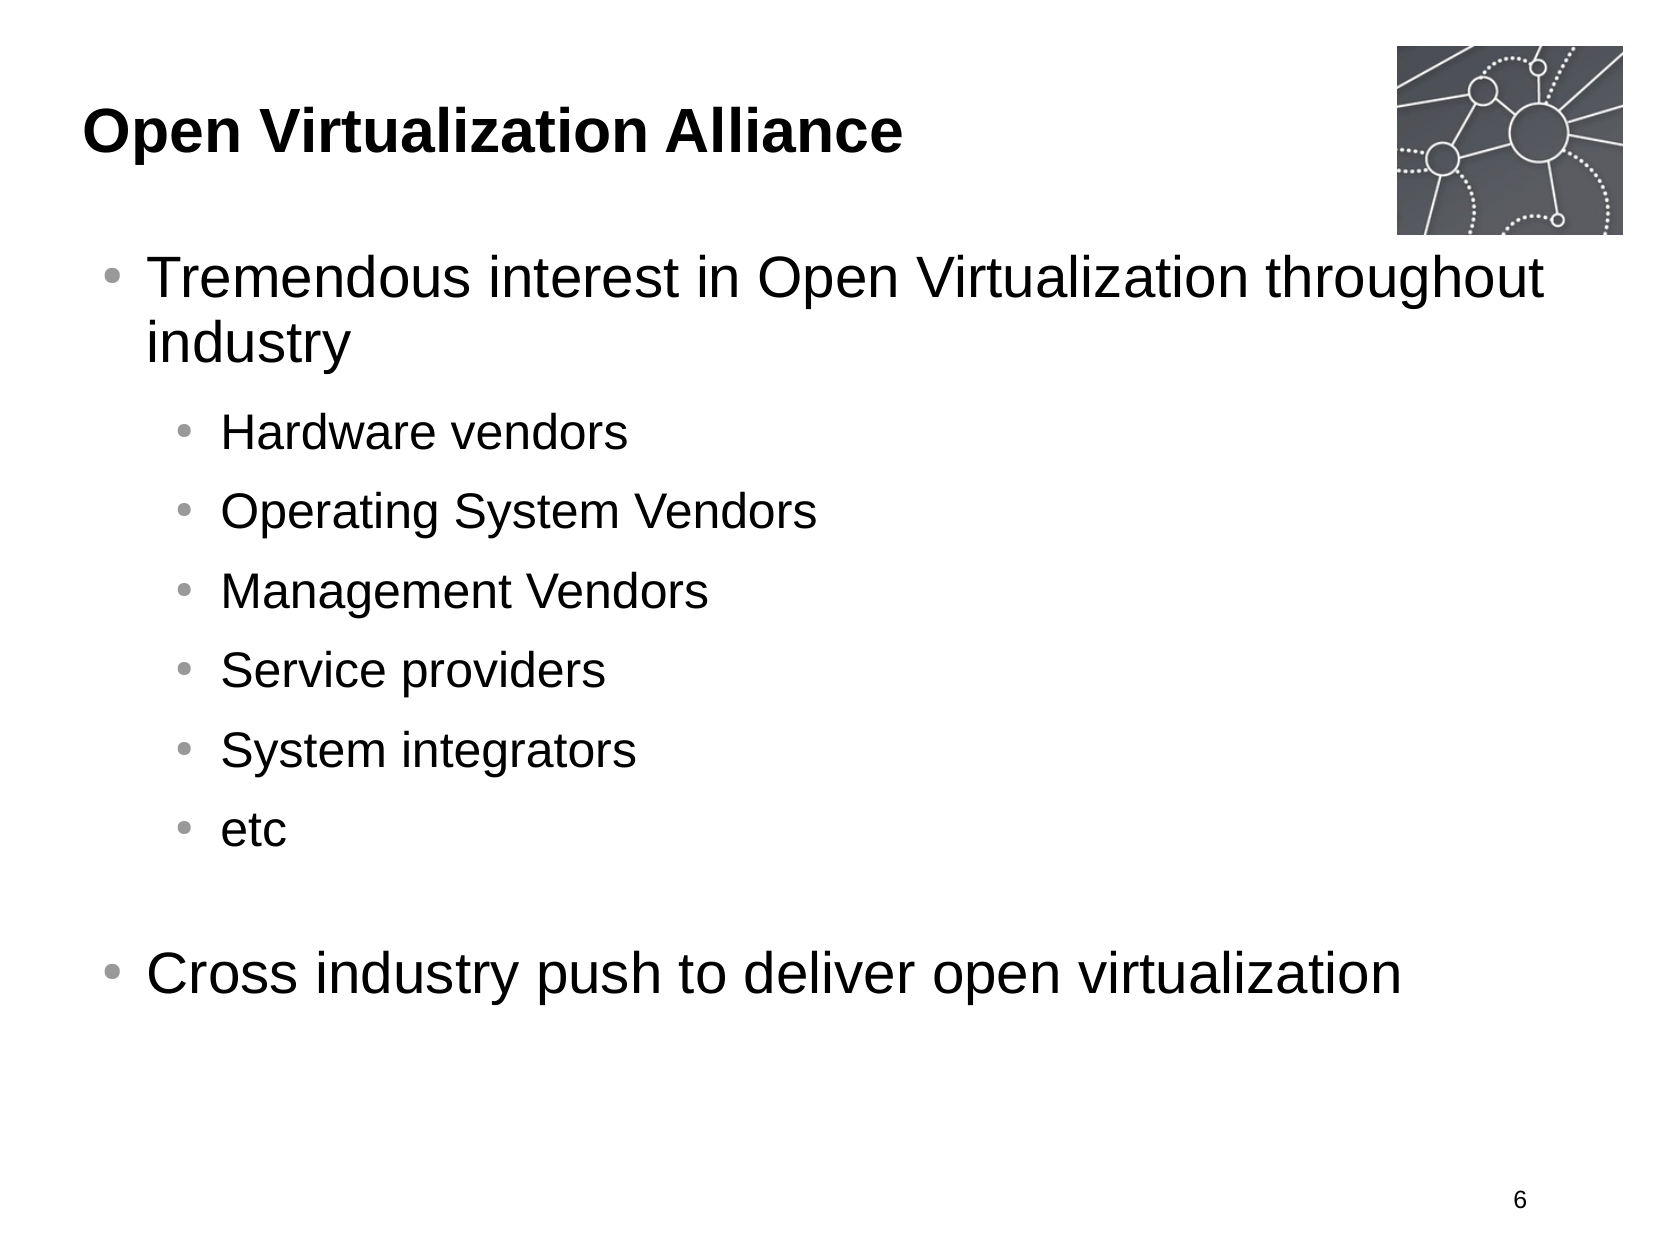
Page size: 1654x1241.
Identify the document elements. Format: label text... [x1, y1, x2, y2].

picture [1397, 46, 1623, 235]
list Tremendous interest in Open Virtualization throughout industry Hardware vendors Operating System Vendors Management Vendors Service providers System integrators etc Cross industry push to deliver open virtualization [86, 244, 1576, 1157]
title Open Virtualization Alliance [82, 37, 1571, 226]
